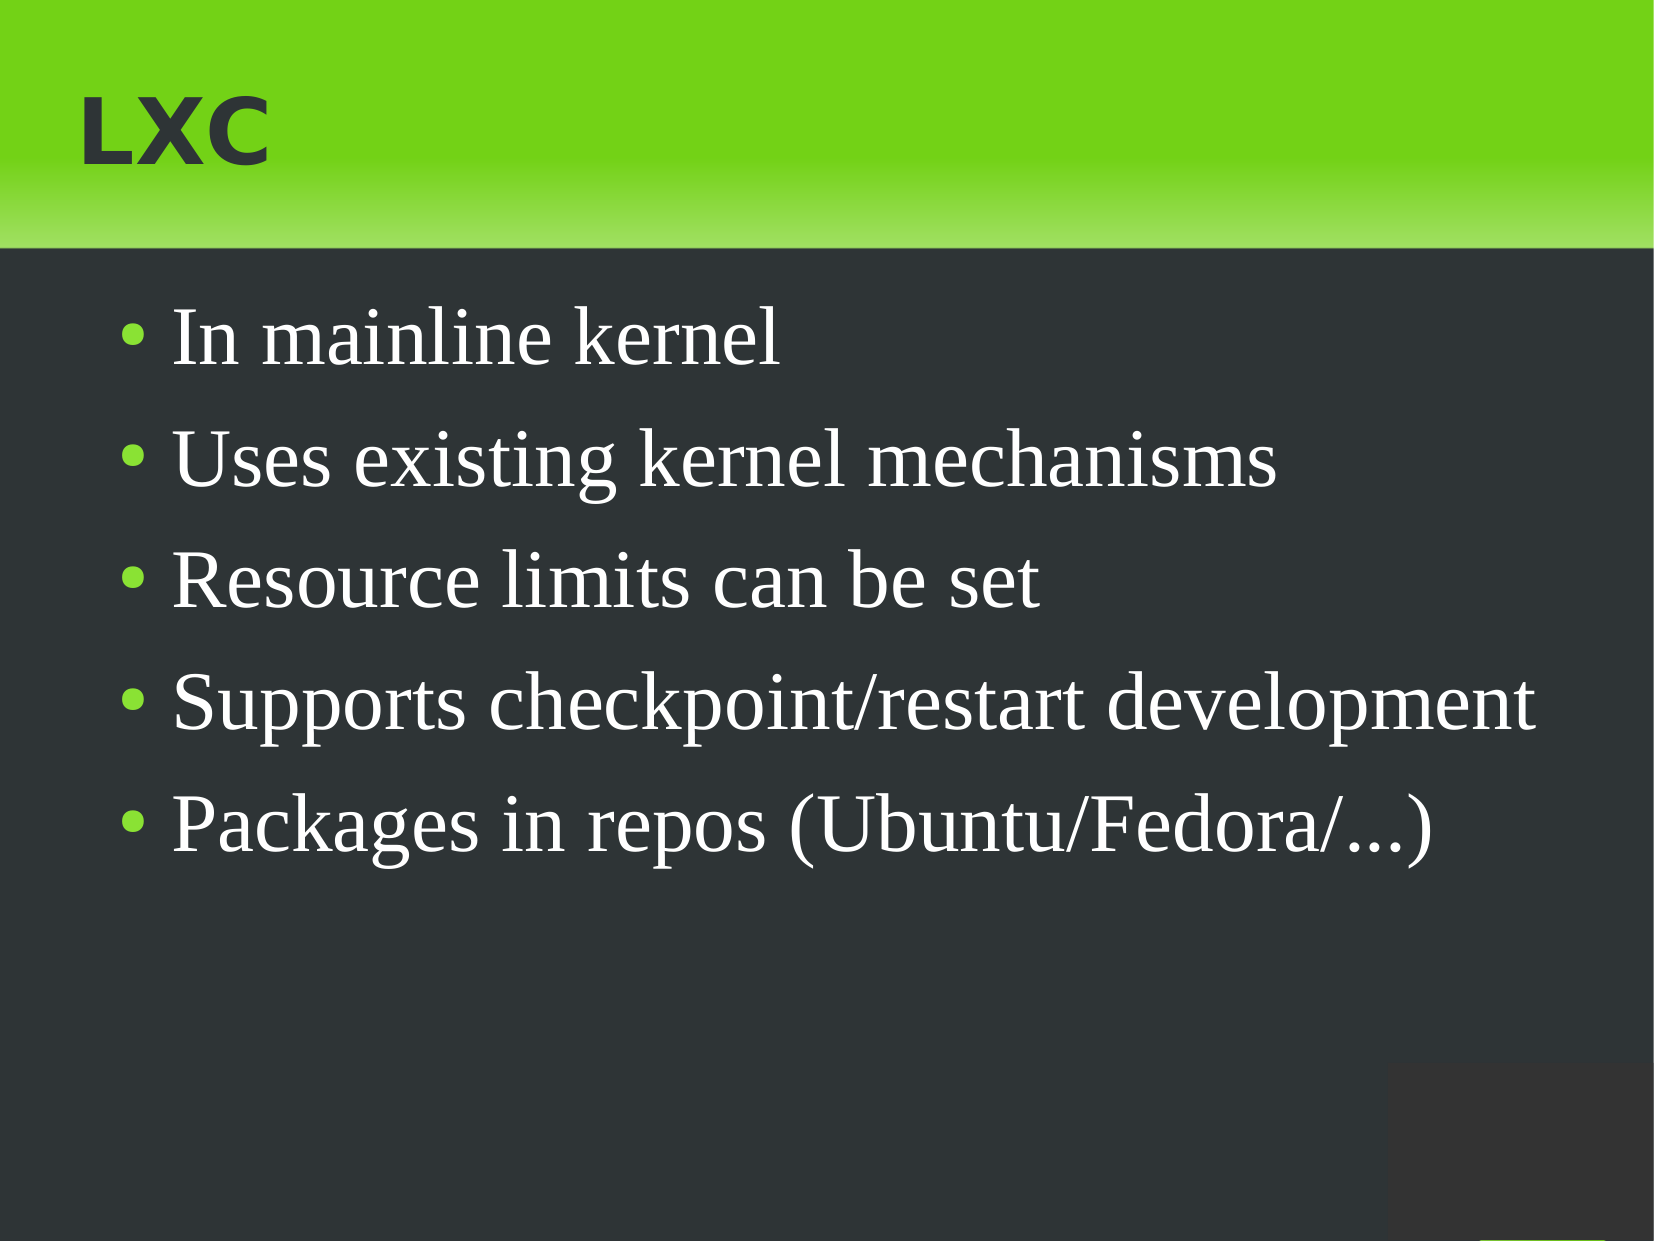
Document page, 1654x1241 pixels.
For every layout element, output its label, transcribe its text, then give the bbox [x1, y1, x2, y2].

picture [0, 0, 1654, 1241]
title LXC [76, 29, 1565, 237]
list In mainline kernel Uses existing kernel mechanisms Resource limits can be set Supports checkpoint/restart development Packages in repos (Ubuntu/Fedora/...) [82, 290, 1571, 1109]
